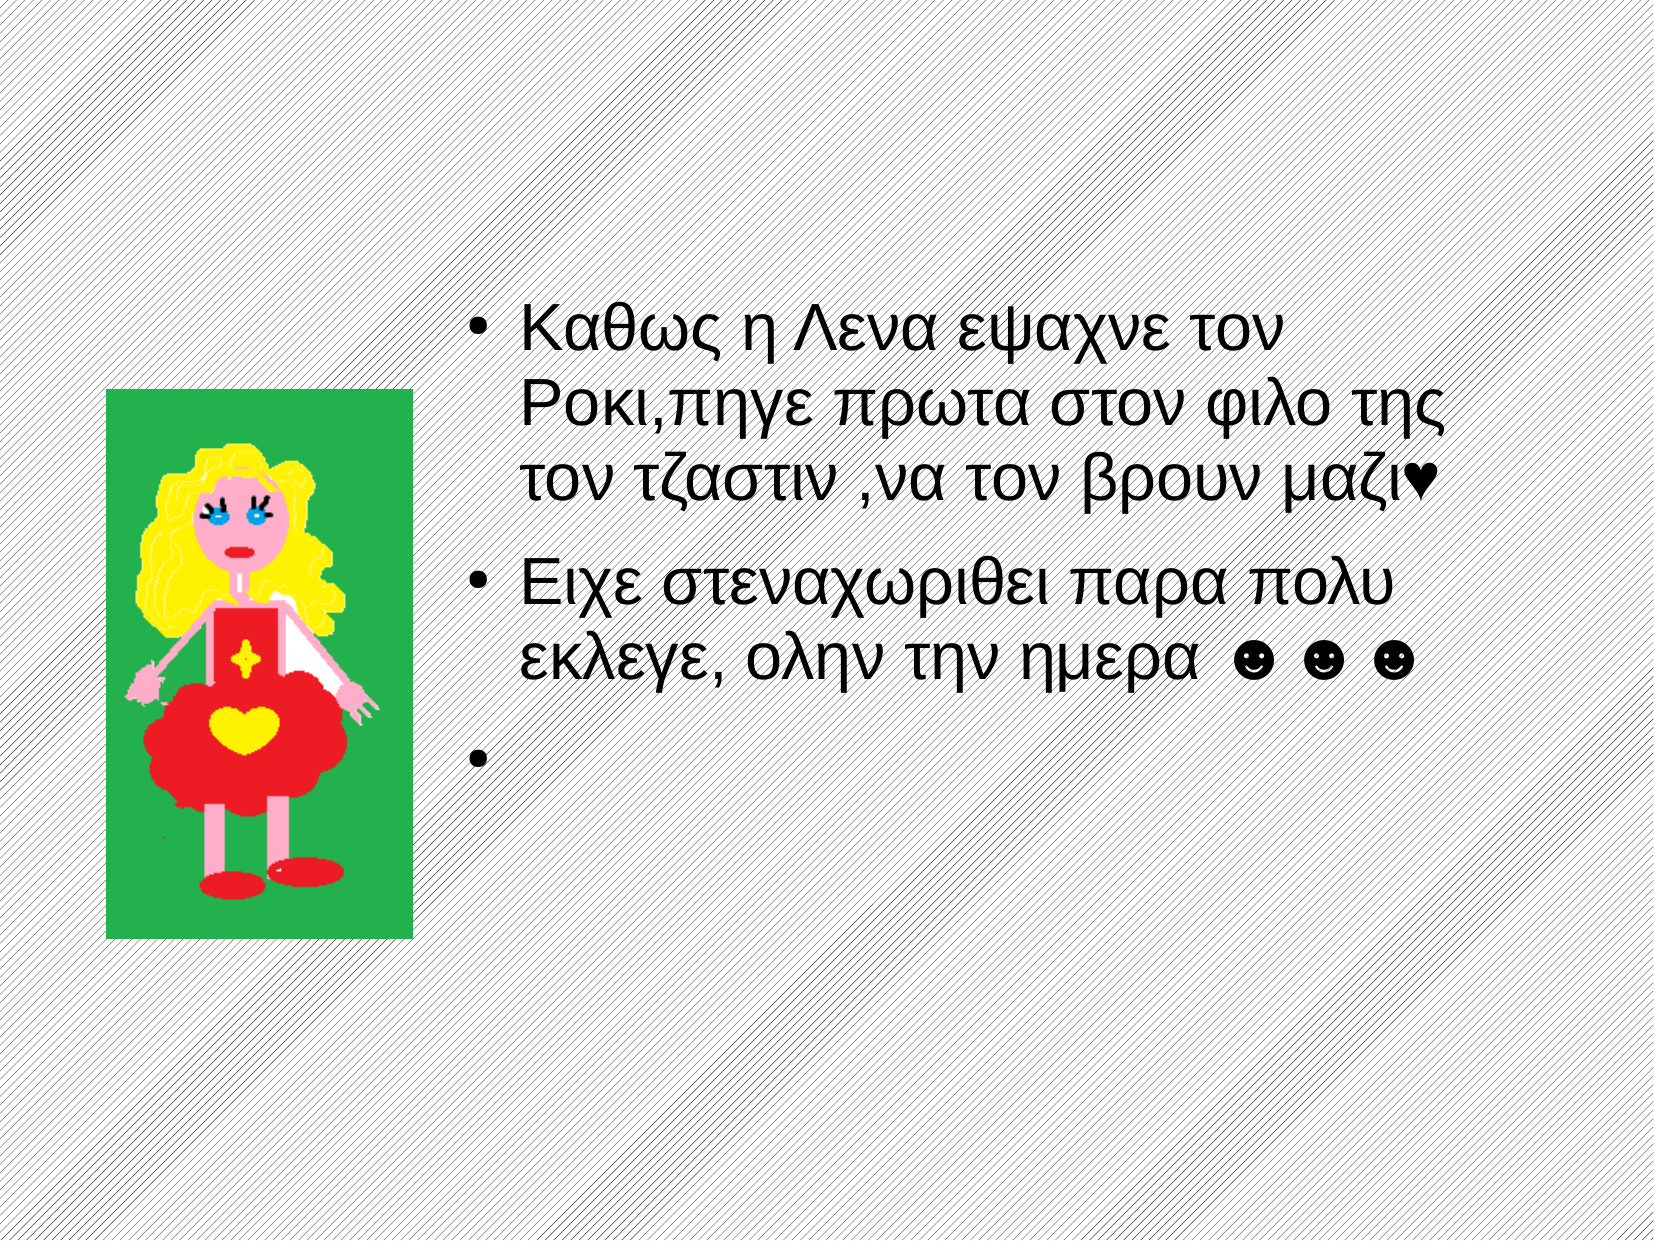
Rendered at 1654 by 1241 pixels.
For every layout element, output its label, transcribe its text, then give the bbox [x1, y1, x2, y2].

picture [106, 389, 413, 939]
list Καθως η Λενα εψαχνε τον Ροκι,πηγε πρωτα στον φιλο της τον τζαστιν ,να τον βρουν μαζι♥ Ειχε στεναχωριθει παρα πολυ εκλεγε, ολην την ημερα ☻☻☻ [448, 290, 1538, 1010]
